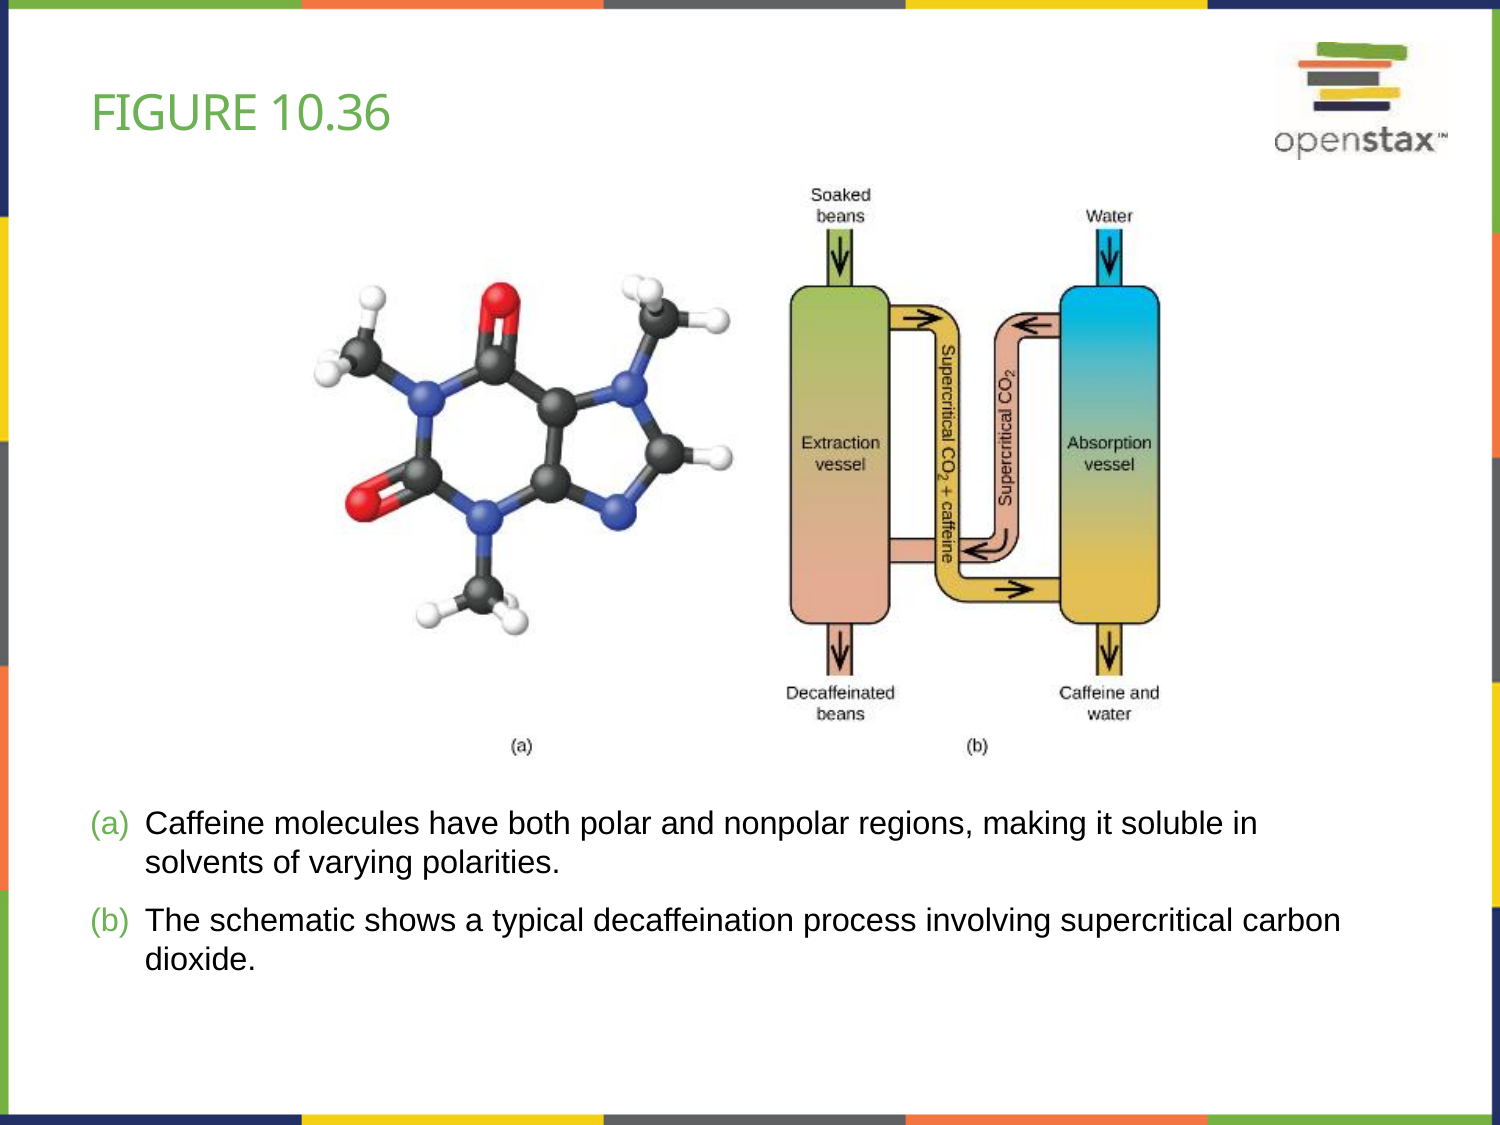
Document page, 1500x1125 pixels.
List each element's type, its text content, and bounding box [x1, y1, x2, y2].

picture [0, 0, 1500, 1125]
list Caffeine molecules have both polar and nonpolar regions, making it soluble in solvents of varying polarities. The schematic shows a typical decaffeination process involving supercritical carbon dioxide. [75, 794, 1398, 986]
title Figure 10.36 [75, 39, 1398, 148]
